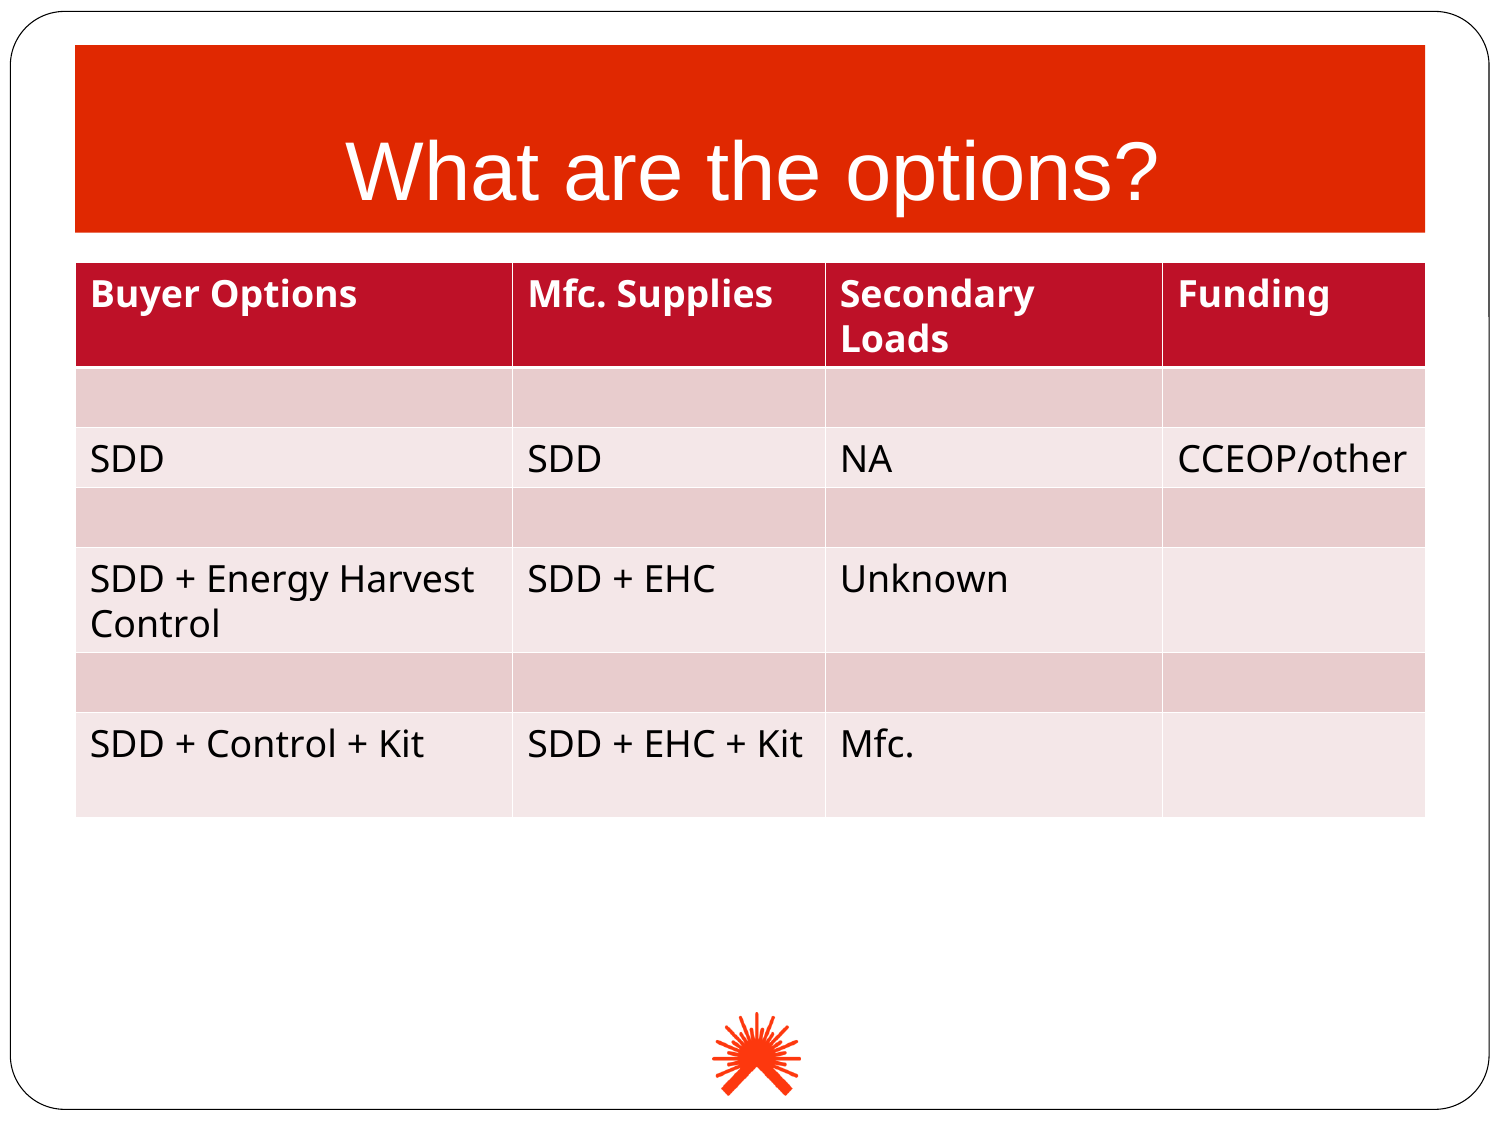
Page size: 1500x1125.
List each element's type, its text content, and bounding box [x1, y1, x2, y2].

table_cell SDD + EHC [513, 548, 825, 652]
table_cell [76, 653, 512, 712]
table_cell [826, 488, 1162, 547]
table_cell [1163, 488, 1425, 547]
table_header Buyer Options [76, 263, 512, 366]
table_cell [826, 653, 1162, 712]
table_cell [1163, 653, 1425, 712]
table_cell Mfc. [826, 713, 1162, 817]
table_header Secondary Loads [826, 263, 1162, 366]
table_cell [76, 369, 512, 427]
table_cell [513, 488, 825, 547]
table_cell SDD + Control + Kit [76, 713, 512, 817]
table_cell SDD [513, 428, 825, 487]
table_cell [1163, 369, 1425, 427]
picture [712, 1012, 801, 1096]
table_cell [513, 369, 825, 427]
table_cell [826, 369, 1162, 427]
table_header Funding [1163, 263, 1425, 366]
title What are the options? [75, 45, 1426, 233]
table_cell SDD + EHC + Kit [513, 713, 825, 817]
table_cell SDD [76, 428, 512, 487]
table_header Mfc. Supplies [513, 263, 825, 366]
table_cell [1163, 548, 1425, 652]
table_cell [513, 653, 825, 712]
table_cell [1163, 713, 1425, 817]
table_cell SDD + Energy Harvest Control [76, 548, 512, 652]
table_cell NA [826, 428, 1162, 487]
table_cell Unknown [826, 548, 1162, 652]
table_cell [76, 488, 512, 547]
table_cell CCEOP/other [1163, 428, 1425, 487]
